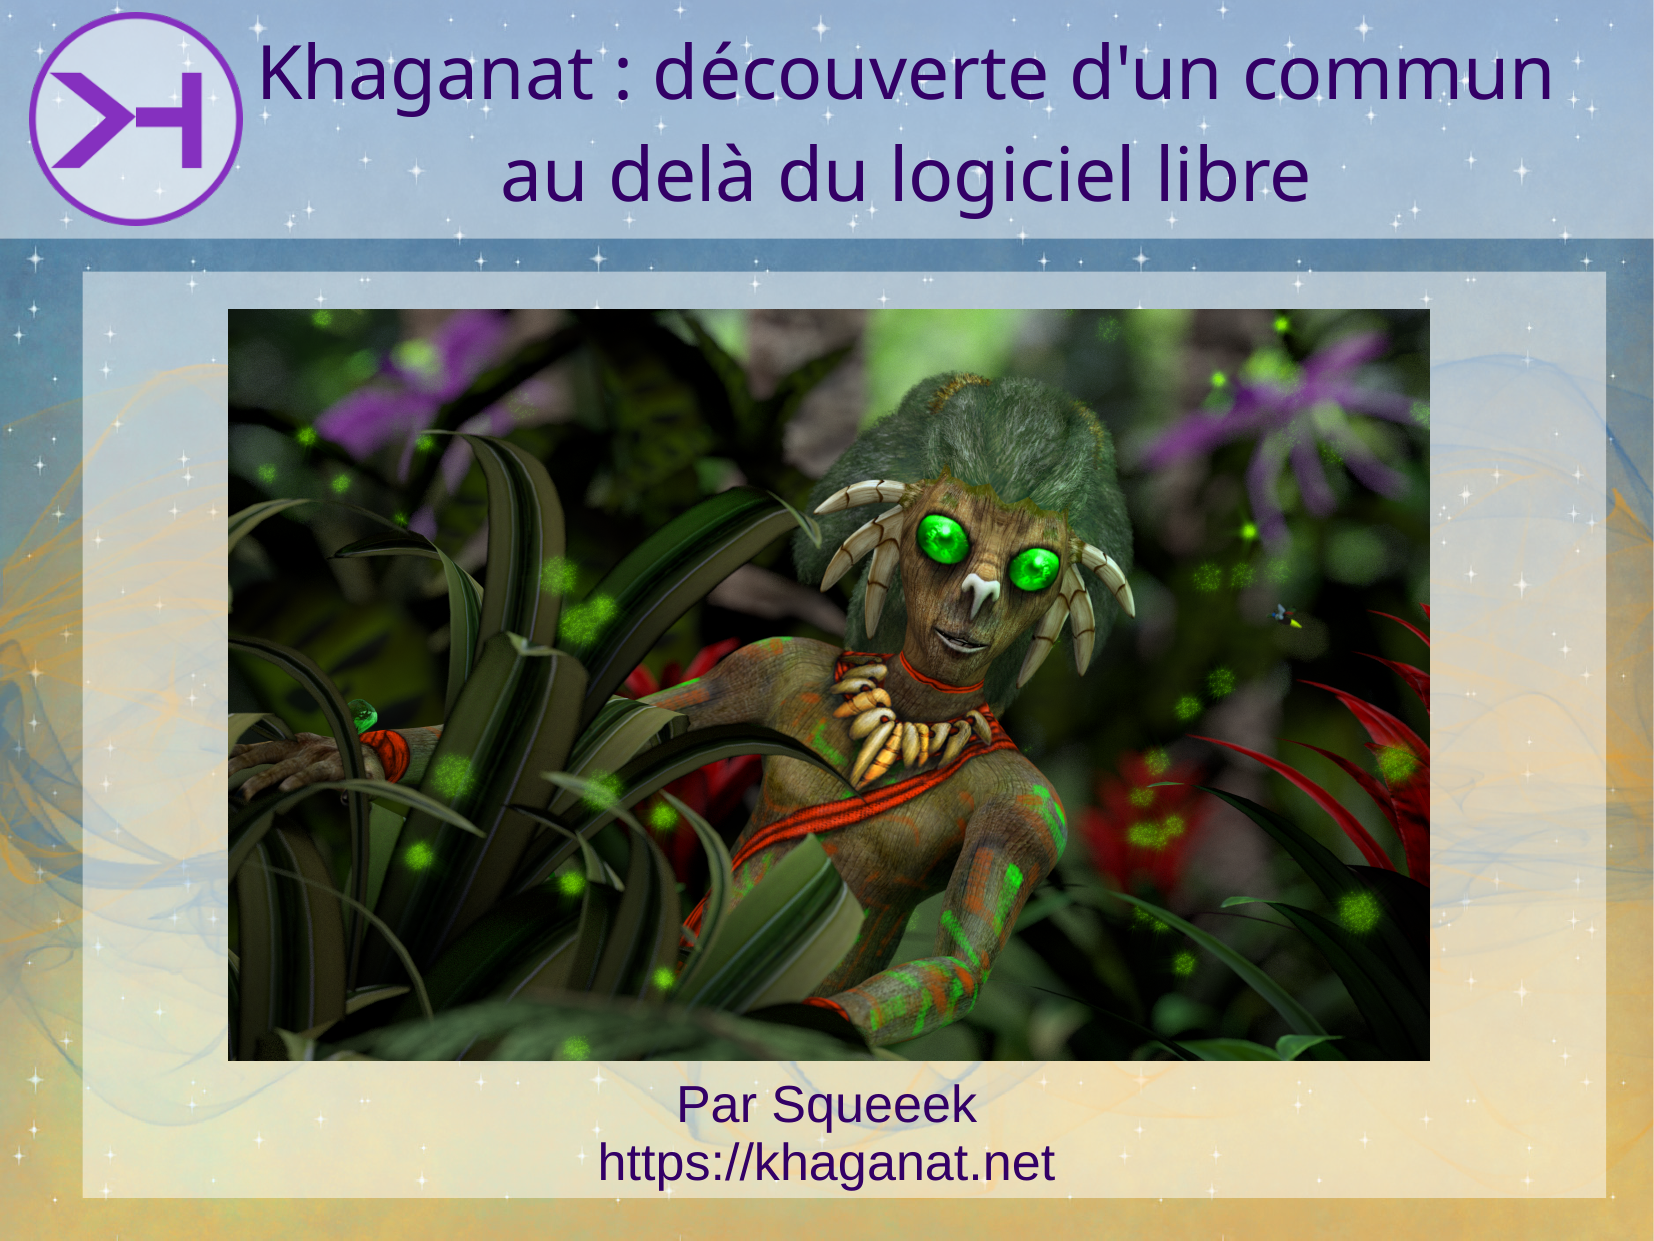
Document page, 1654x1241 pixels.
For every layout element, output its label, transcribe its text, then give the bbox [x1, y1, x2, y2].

picture [0, 239, 1654, 1241]
picture [29, 12, 243, 226]
subtitle Par Squeeek https://khaganat.net [82, 1075, 1571, 1192]
title Khaganat : découverte d'un commun au delà du logiciel libre [242, 18, 1571, 226]
